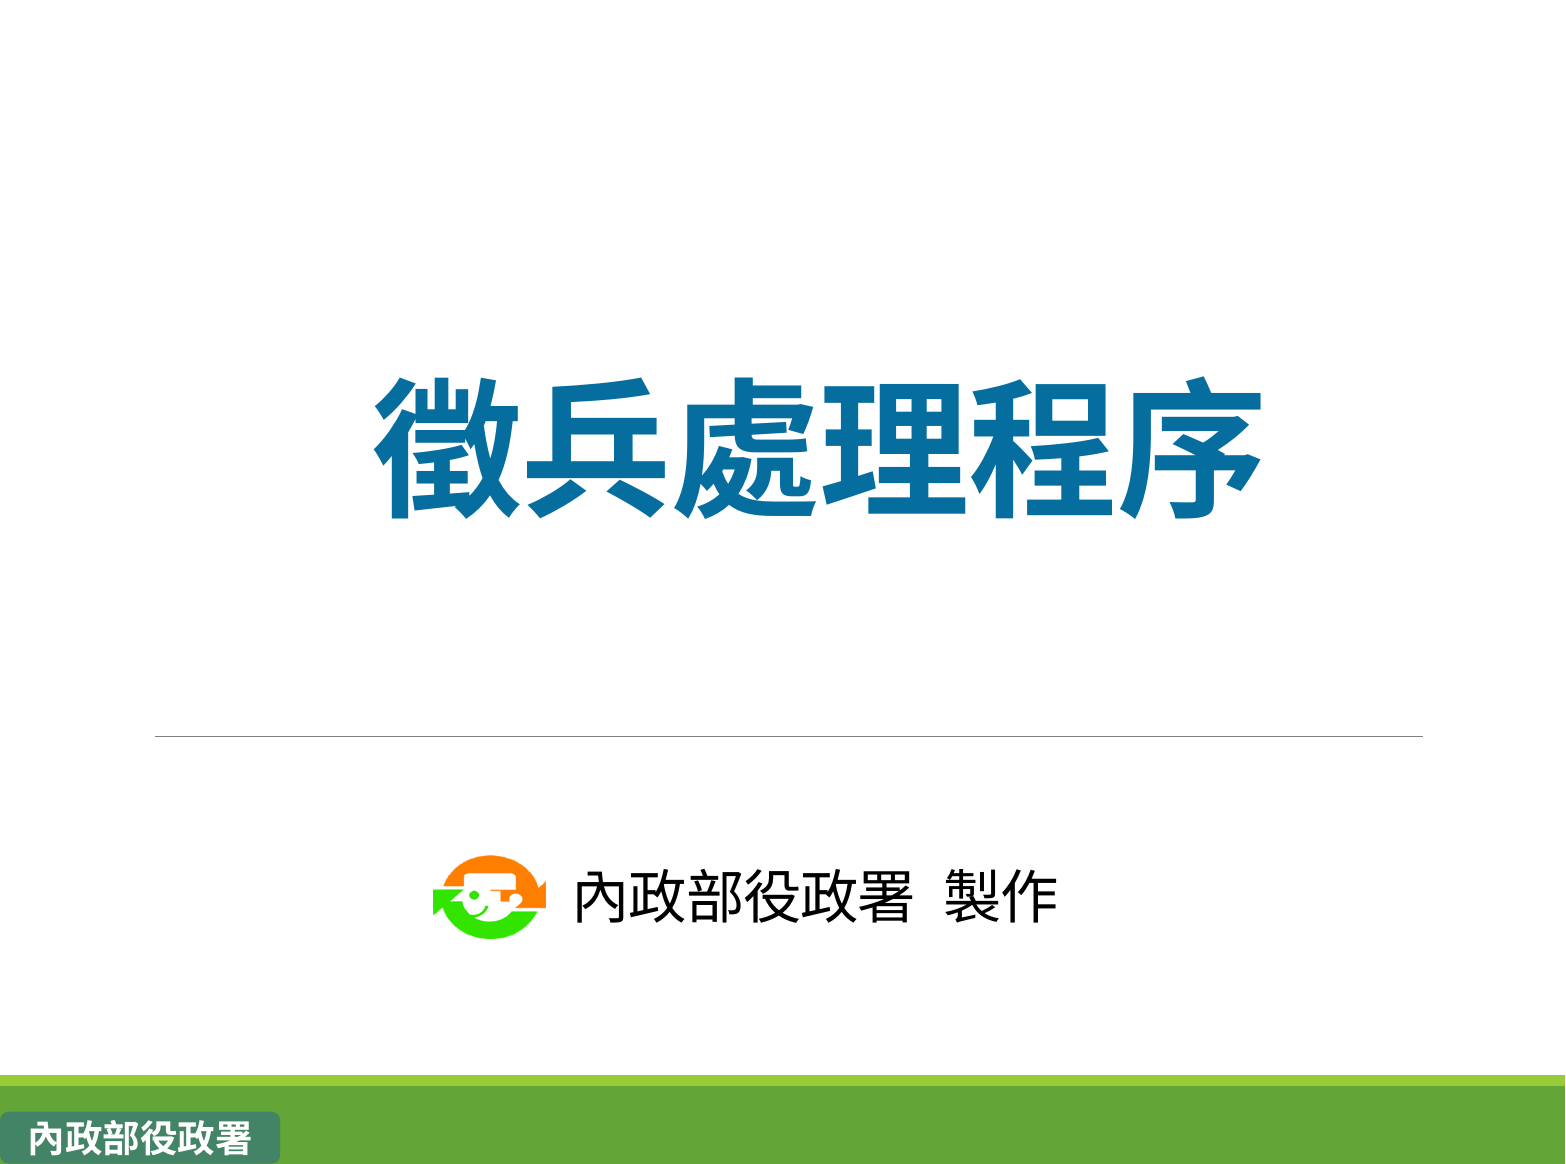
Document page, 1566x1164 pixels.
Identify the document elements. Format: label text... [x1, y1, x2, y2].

picture [433, 855, 546, 939]
subtitle 徵兵處理程序 [152, 375, 1489, 520]
text_box 內政部役政署 製作 [556, 863, 1292, 939]
